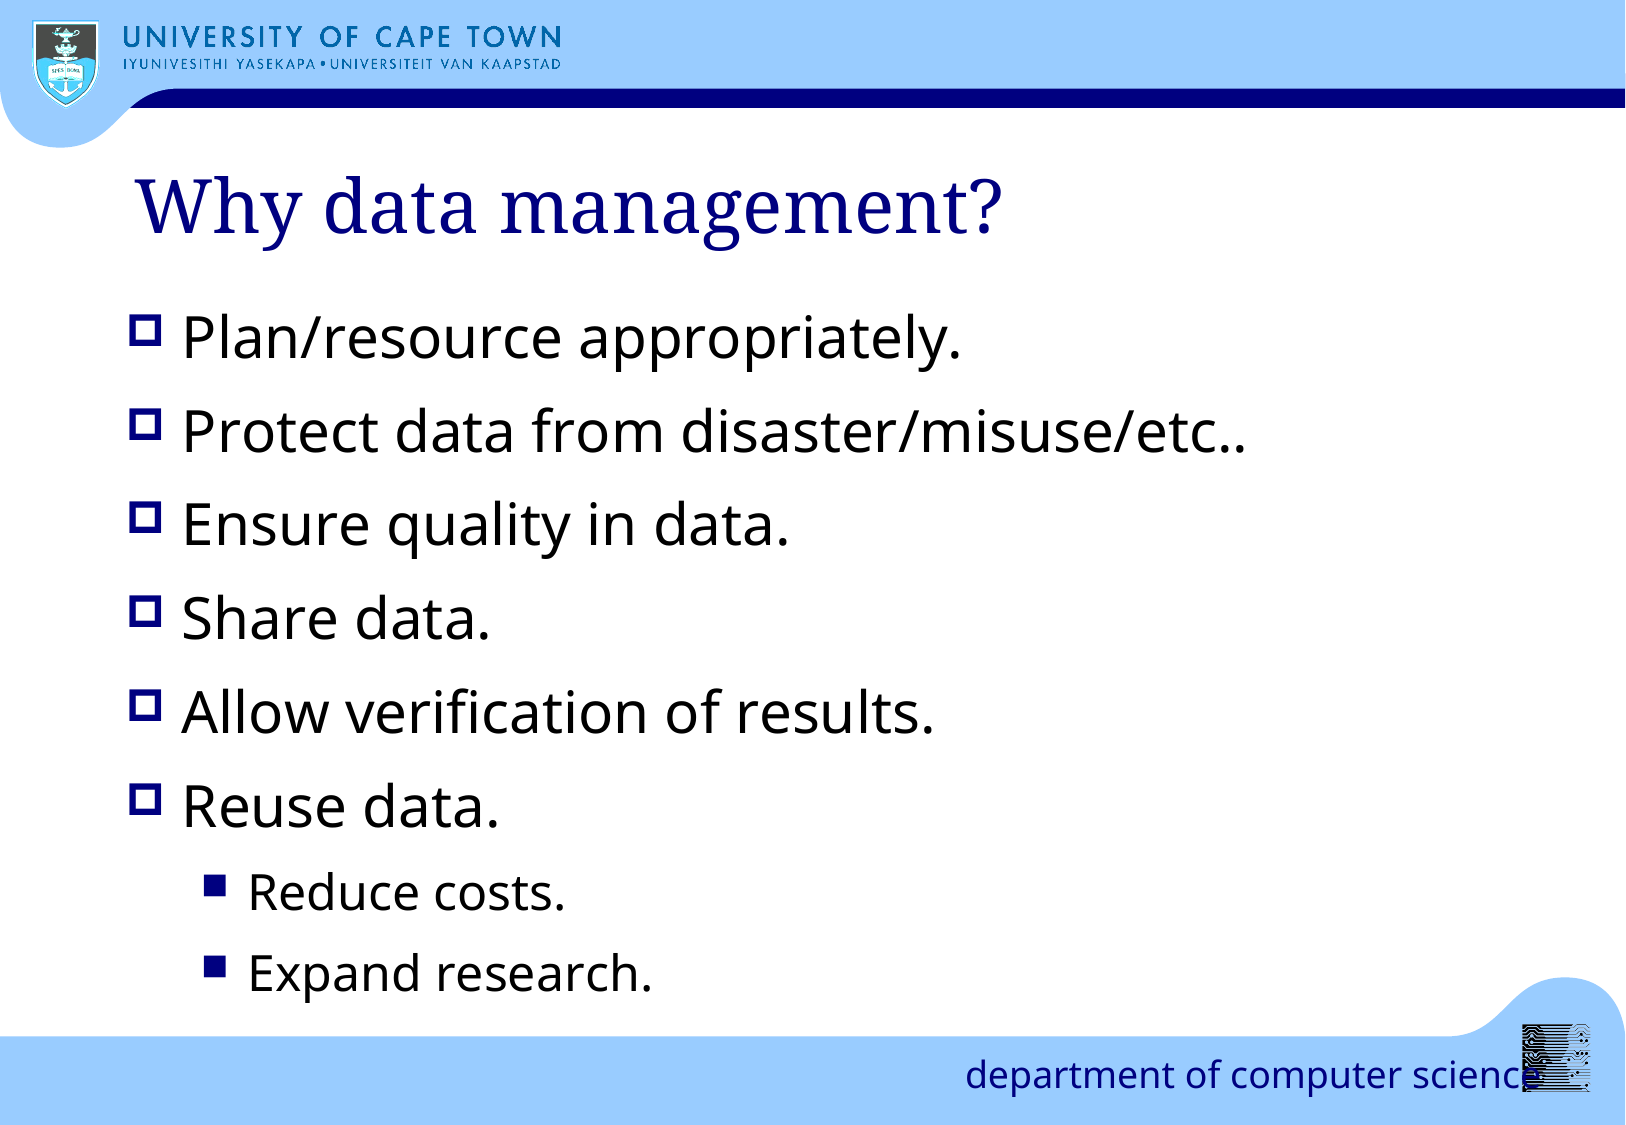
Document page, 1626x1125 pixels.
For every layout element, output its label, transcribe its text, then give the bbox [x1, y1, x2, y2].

picture [1522, 1024, 1591, 1092]
picture [1526, 1070, 1536, 1076]
list Plan/resource appropriately. Protect data from disaster/misuse/etc.. Ensure quality in data. Share data. Allow verification of results. Reuse data. Reduce costs. Expand research. [125, 296, 1570, 949]
title Why data management? [134, 140, 1571, 268]
picture [120, 23, 563, 71]
